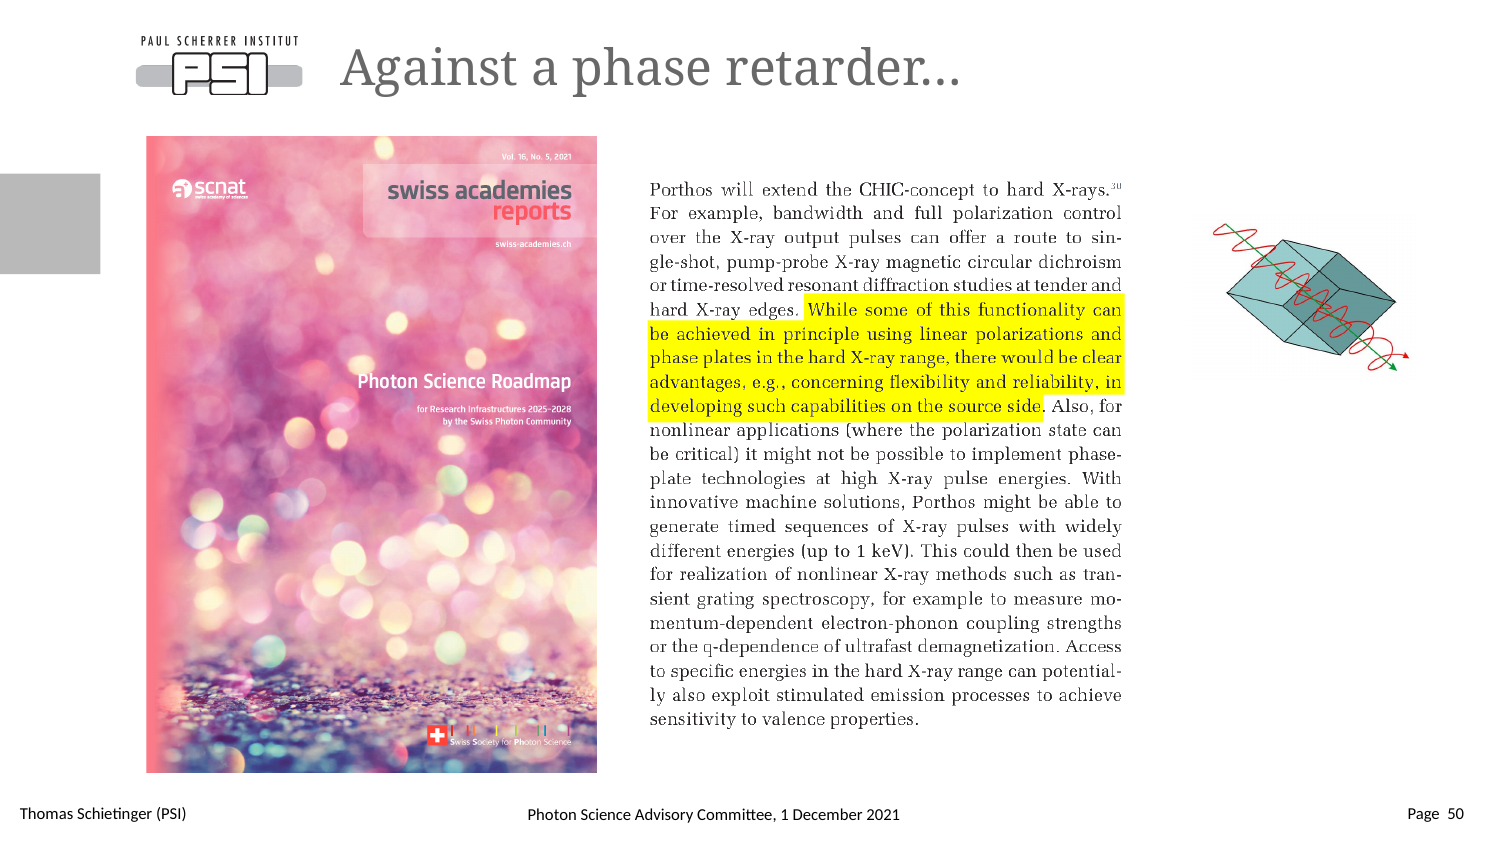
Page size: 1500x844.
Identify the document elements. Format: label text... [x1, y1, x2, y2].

picture [1189, 211, 1416, 380]
title Against a phase retarder… [340, 35, 1442, 98]
picture [637, 175, 1133, 739]
picture [146, 136, 597, 773]
